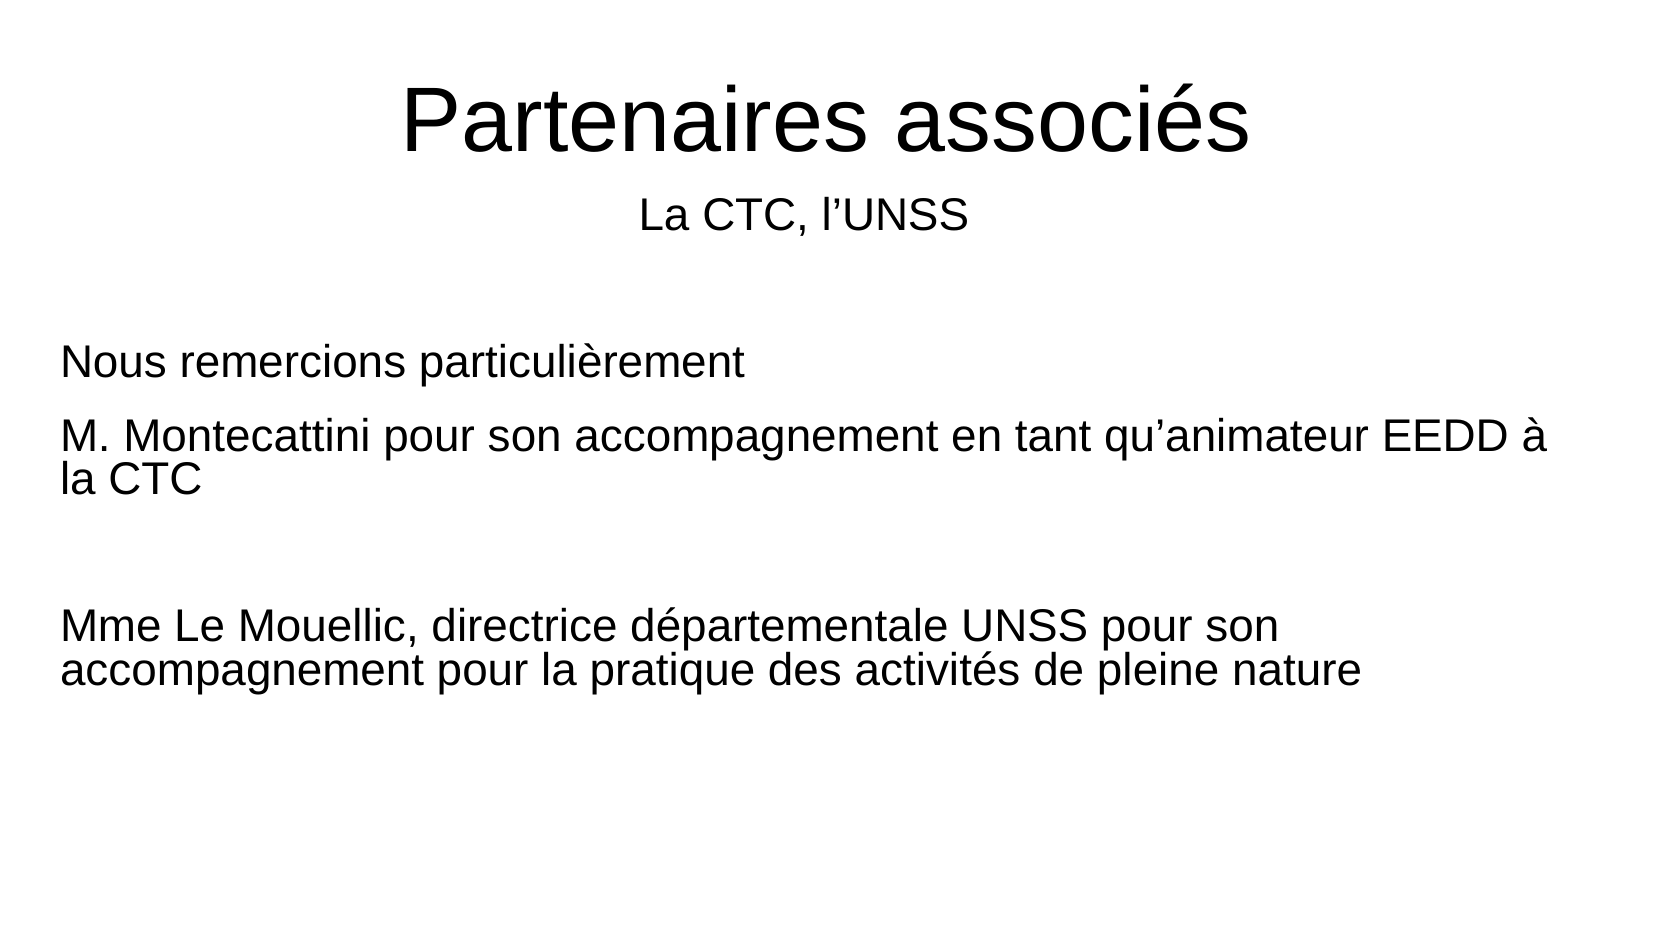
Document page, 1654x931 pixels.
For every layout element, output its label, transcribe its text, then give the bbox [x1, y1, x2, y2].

title Partenaires associés [82, 37, 1571, 193]
list La CTC, l’UNSS Nous remercions particulièrement M. Montecattini pour son accompagnement en tant qu’animateur EEDD à la CTC Mme Le Mouellic, directrice départementale UNSS pour son accompagnement pour la pratique des activités de pleine nature [60, 195, 1549, 736]
